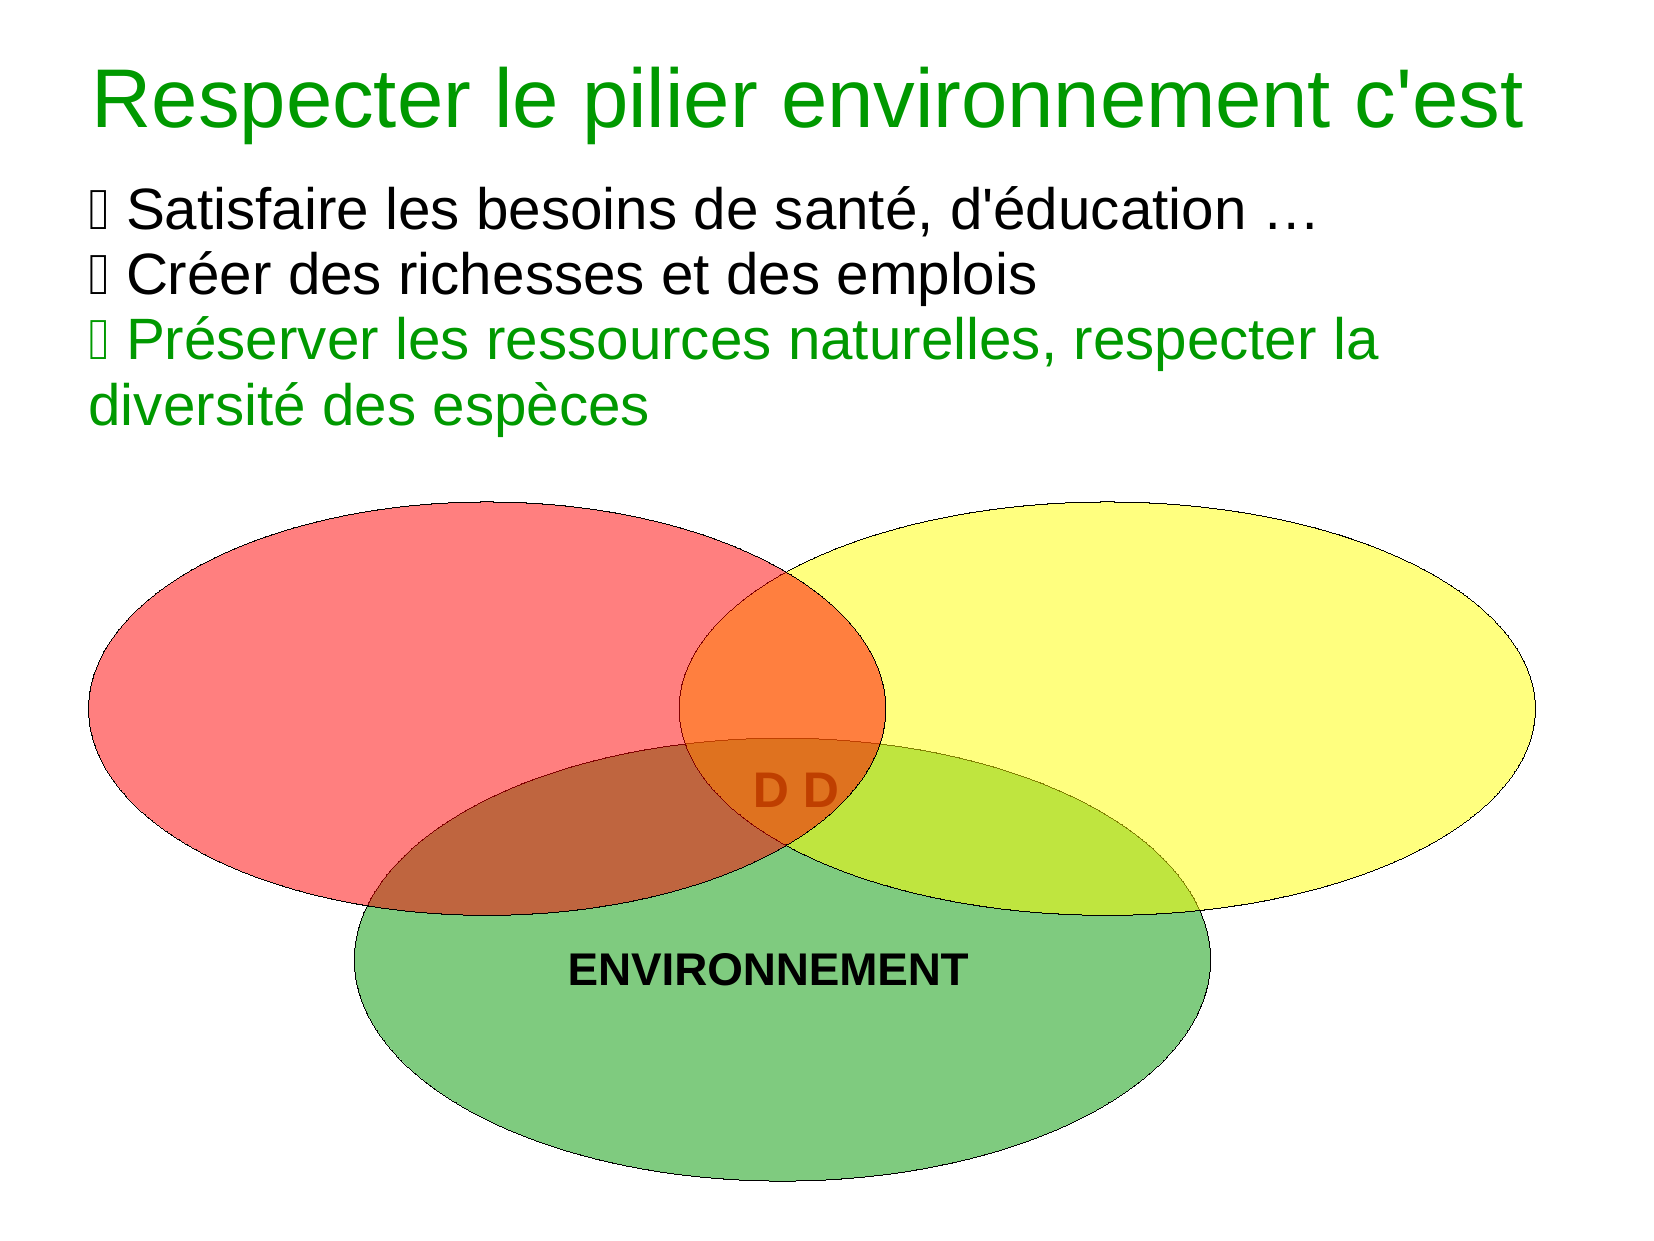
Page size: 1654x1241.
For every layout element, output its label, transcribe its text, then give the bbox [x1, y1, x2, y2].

text_box ENVIRONNEMENT [501, 936, 1063, 1004]
title Respecter le pilier environnement c'est [76, 0, 1565, 193]
title  Satisfaire les besoins de santé, d'éducation …  Créer des richesses et des emplois  Préserver les ressources naturelles, respecter la diversité des espèces [88, 177, 1577, 437]
text_box [88, 501, 1536, 1182]
